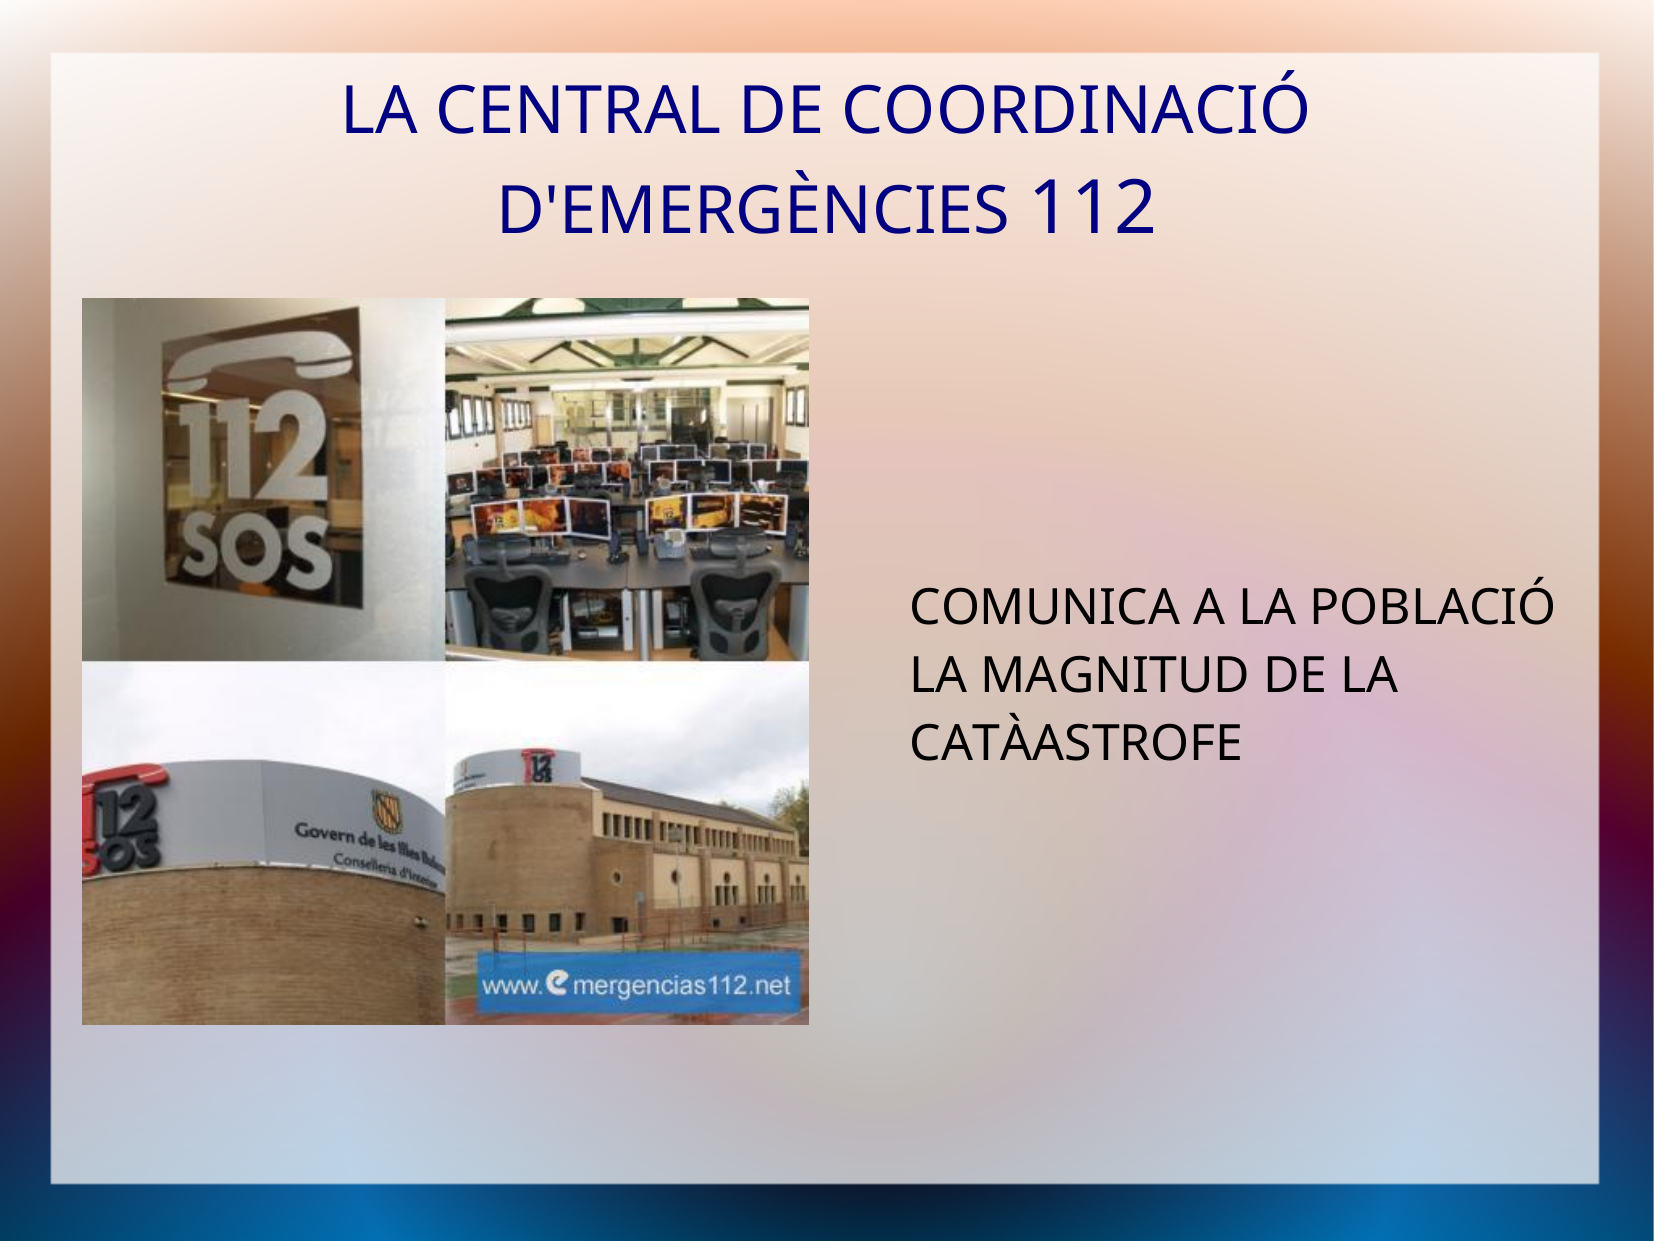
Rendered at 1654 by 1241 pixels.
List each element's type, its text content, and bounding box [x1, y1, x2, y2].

title LA CENTRAL DE COORDINACIÓ D'EMERGÈNCIES 112 [82, 60, 1571, 258]
list COMUNICA A LA POBLACIÓ LA MAGNITUD DE LA CATÀASTROFE [838, 570, 1565, 1241]
picture [0, 0, 1654, 1241]
